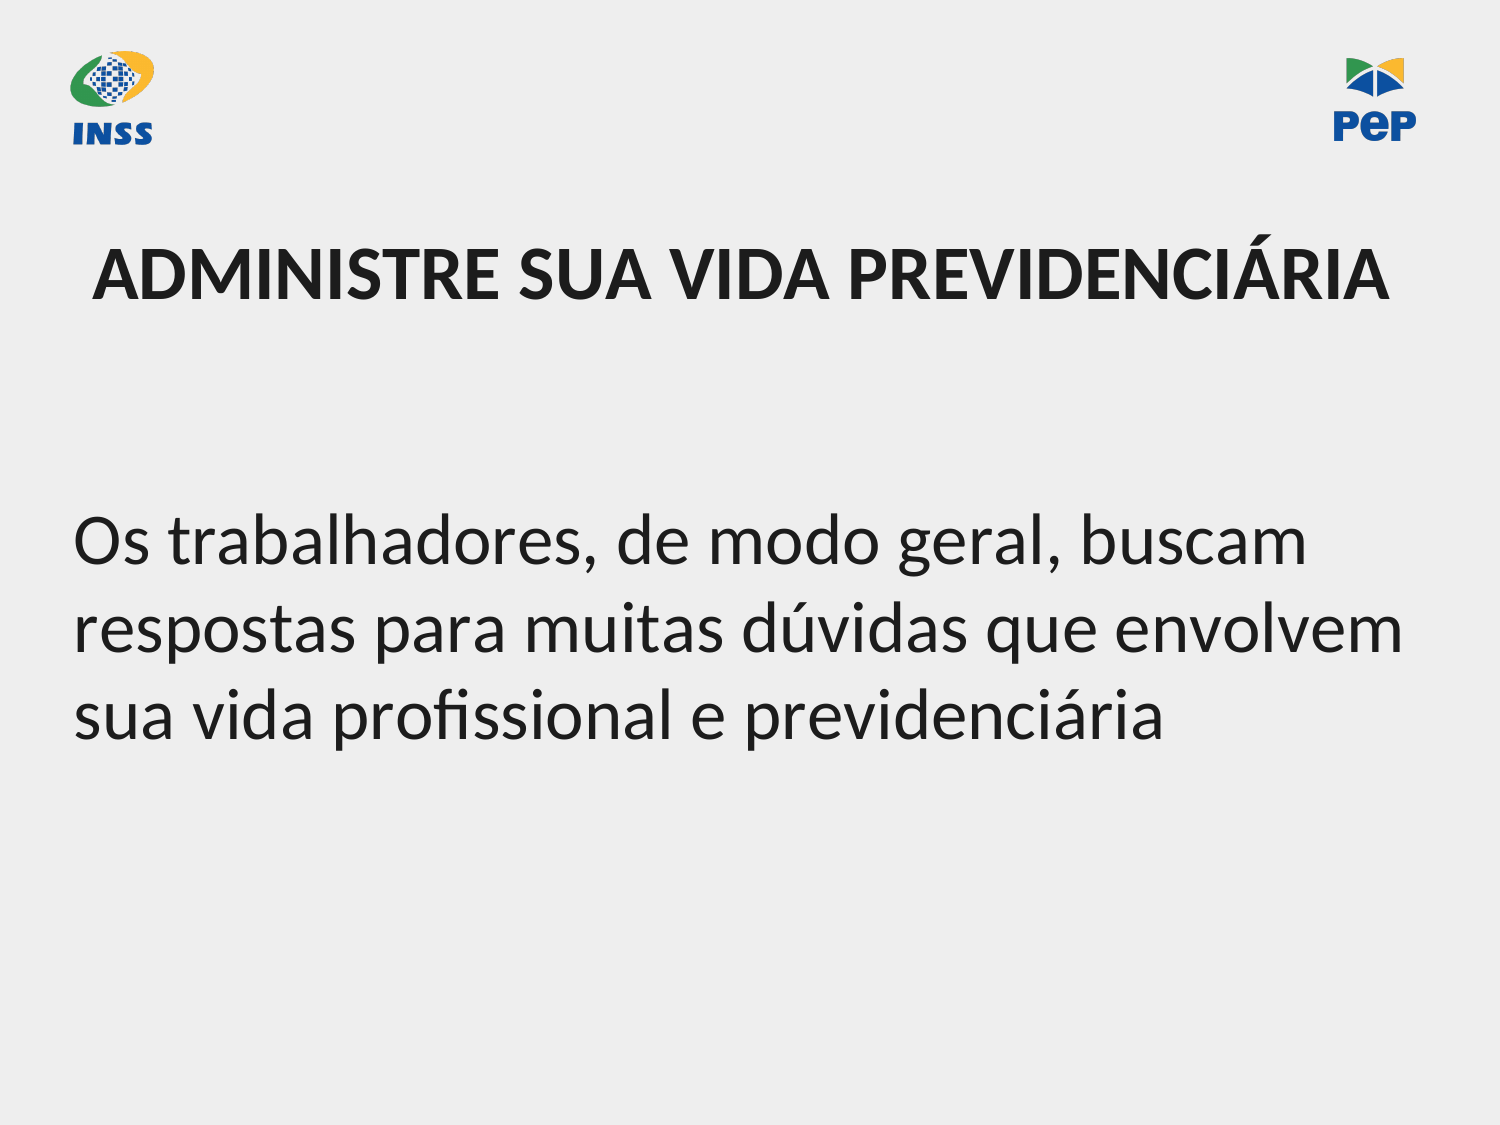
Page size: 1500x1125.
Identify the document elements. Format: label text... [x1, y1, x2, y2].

picture [70, 51, 154, 145]
list Os trabalhadores, de modo geral, buscam respostas para muitas dúvidas que envolvem sua vida profissional e previdenciária [59, 484, 1426, 875]
picture [1334, 58, 1416, 141]
title ADMINISTRE SUA VIDA PREVIDENCIÁRIA [59, 174, 1426, 363]
